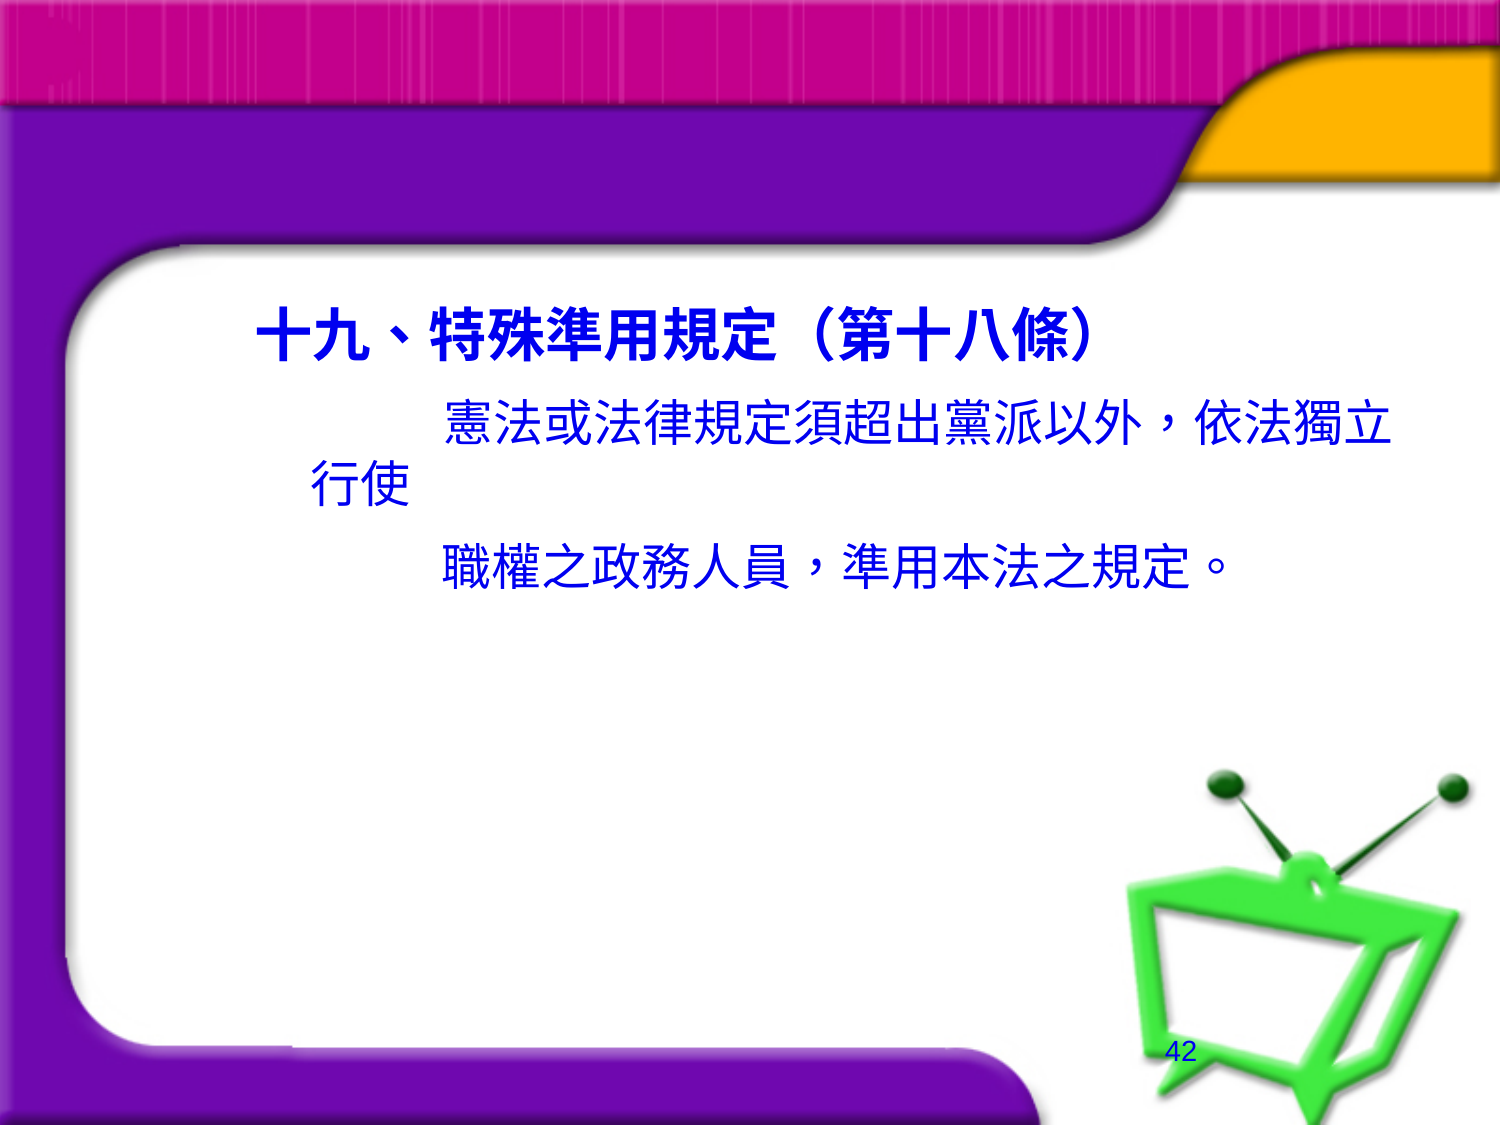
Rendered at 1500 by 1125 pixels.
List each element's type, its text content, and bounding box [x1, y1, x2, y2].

text_box [1149, 1025, 1463, 1101]
list 十九、特殊準用規定（第十八條） 憲法或法律規定須超出黨派以外，依法獨立行使 職權之政務人員，準用本法之規定。 [183, 290, 1446, 979]
